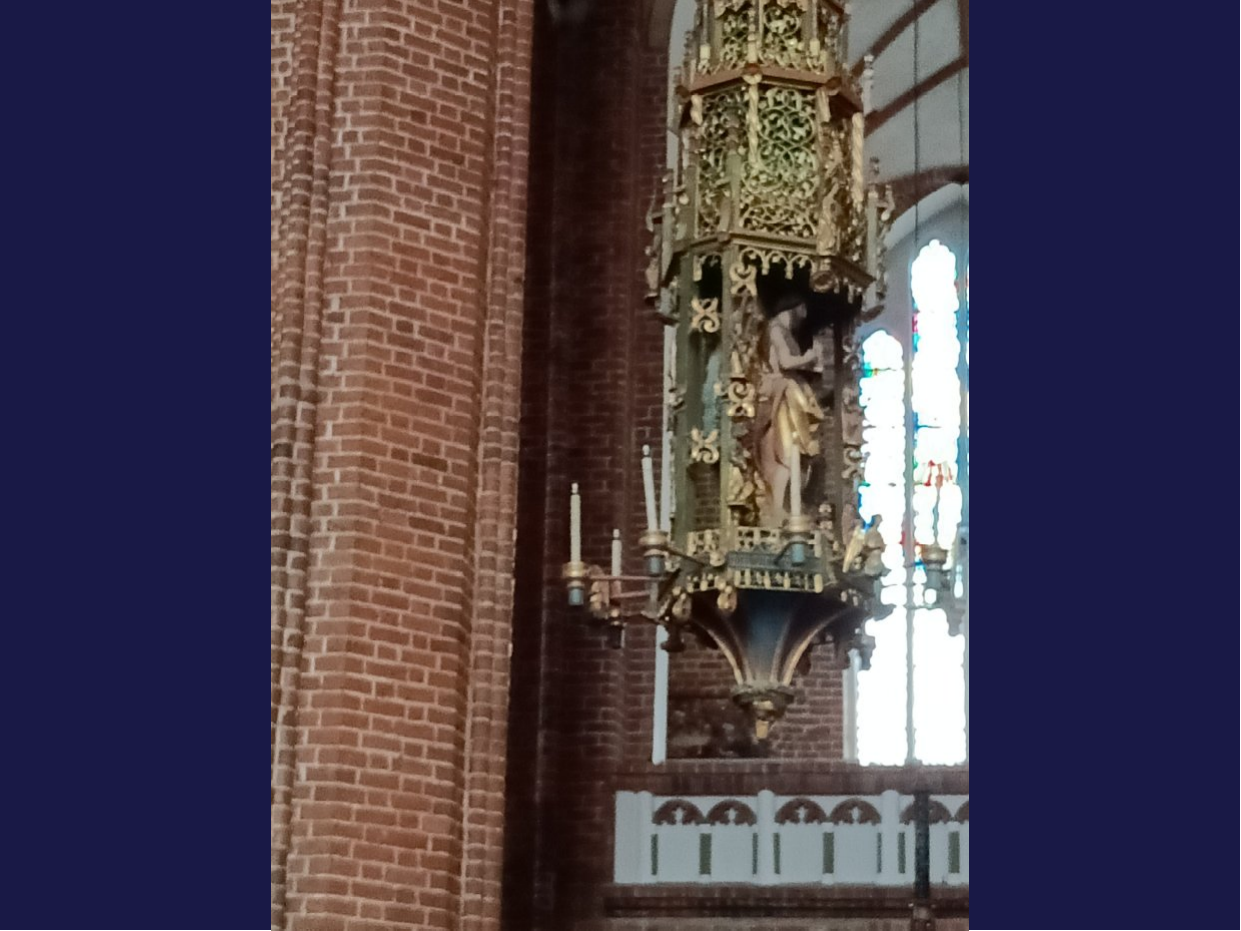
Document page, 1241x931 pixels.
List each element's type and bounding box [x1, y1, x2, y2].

picture [271, 0, 969, 931]
